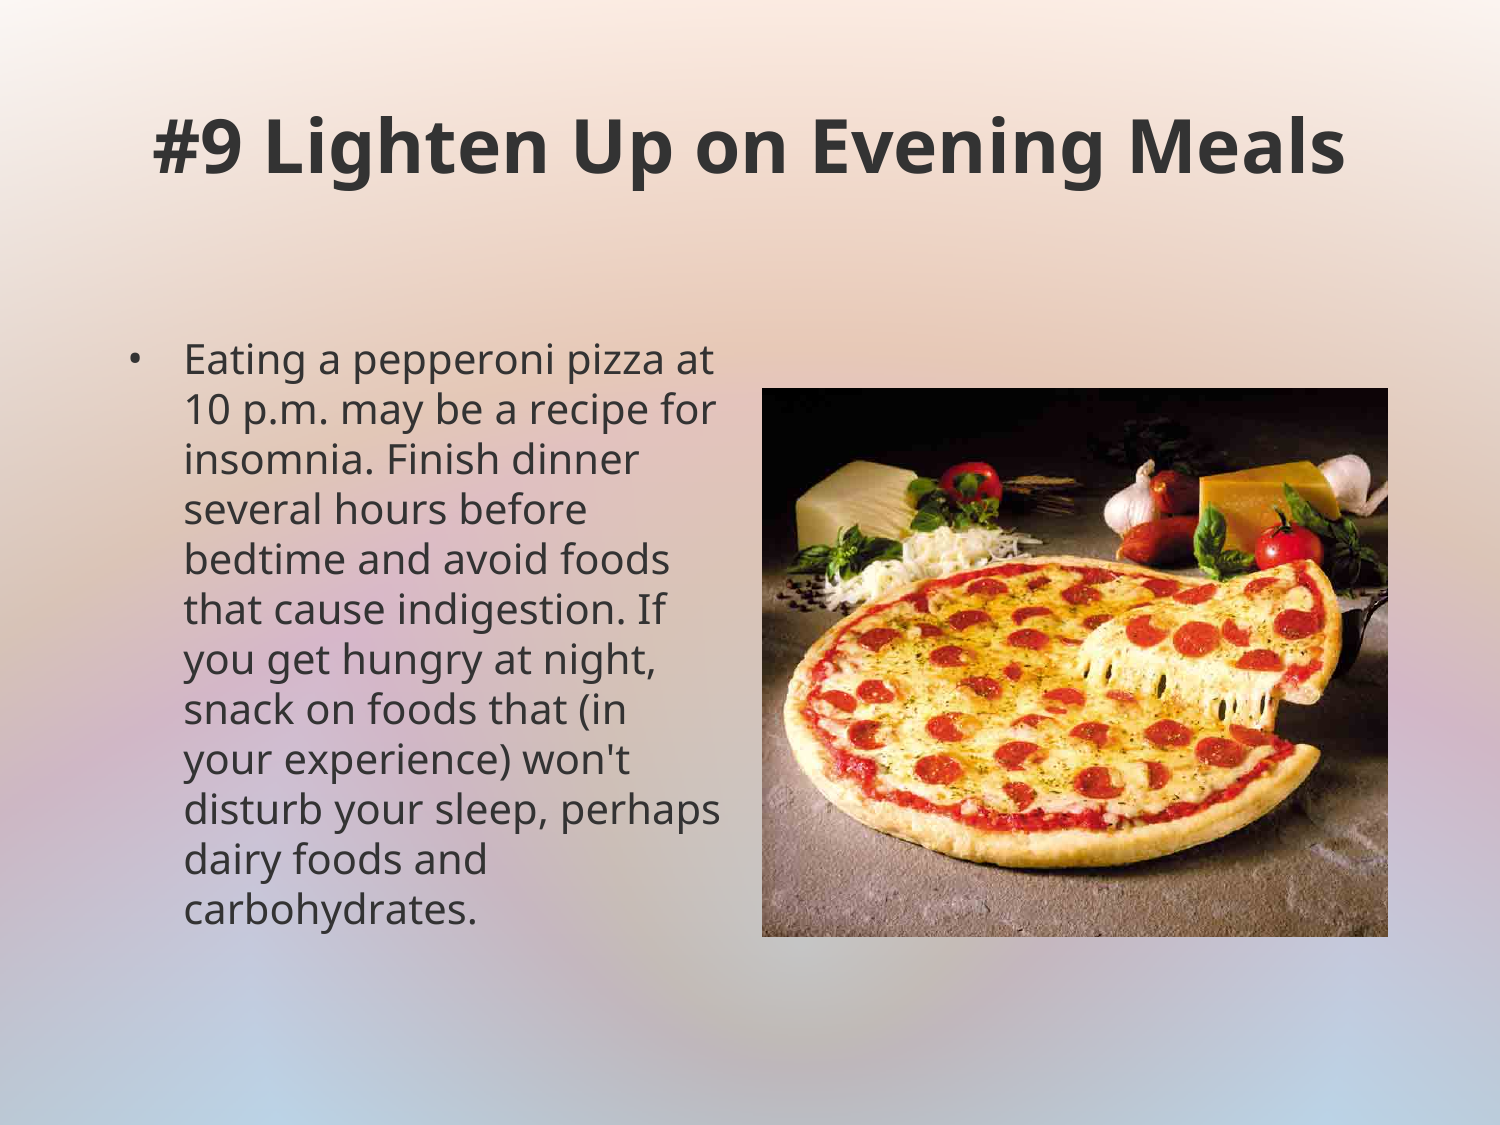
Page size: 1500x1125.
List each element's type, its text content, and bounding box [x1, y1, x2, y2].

title #9 Lighten Up on Evening Meals [112, 46, 1388, 342]
picture [0, 0, 1500, 1125]
list Eating a pepperoni pizza at 10 p.m. may be a recipe for insomnia. Finish dinner several hours before bedtime and avoid foods that cause indigestion. If you get hungry at night, snack on foods that (in your experience) won't disturb your sleep, perhaps dairy foods and carbohydrates. [112, 324, 738, 1001]
